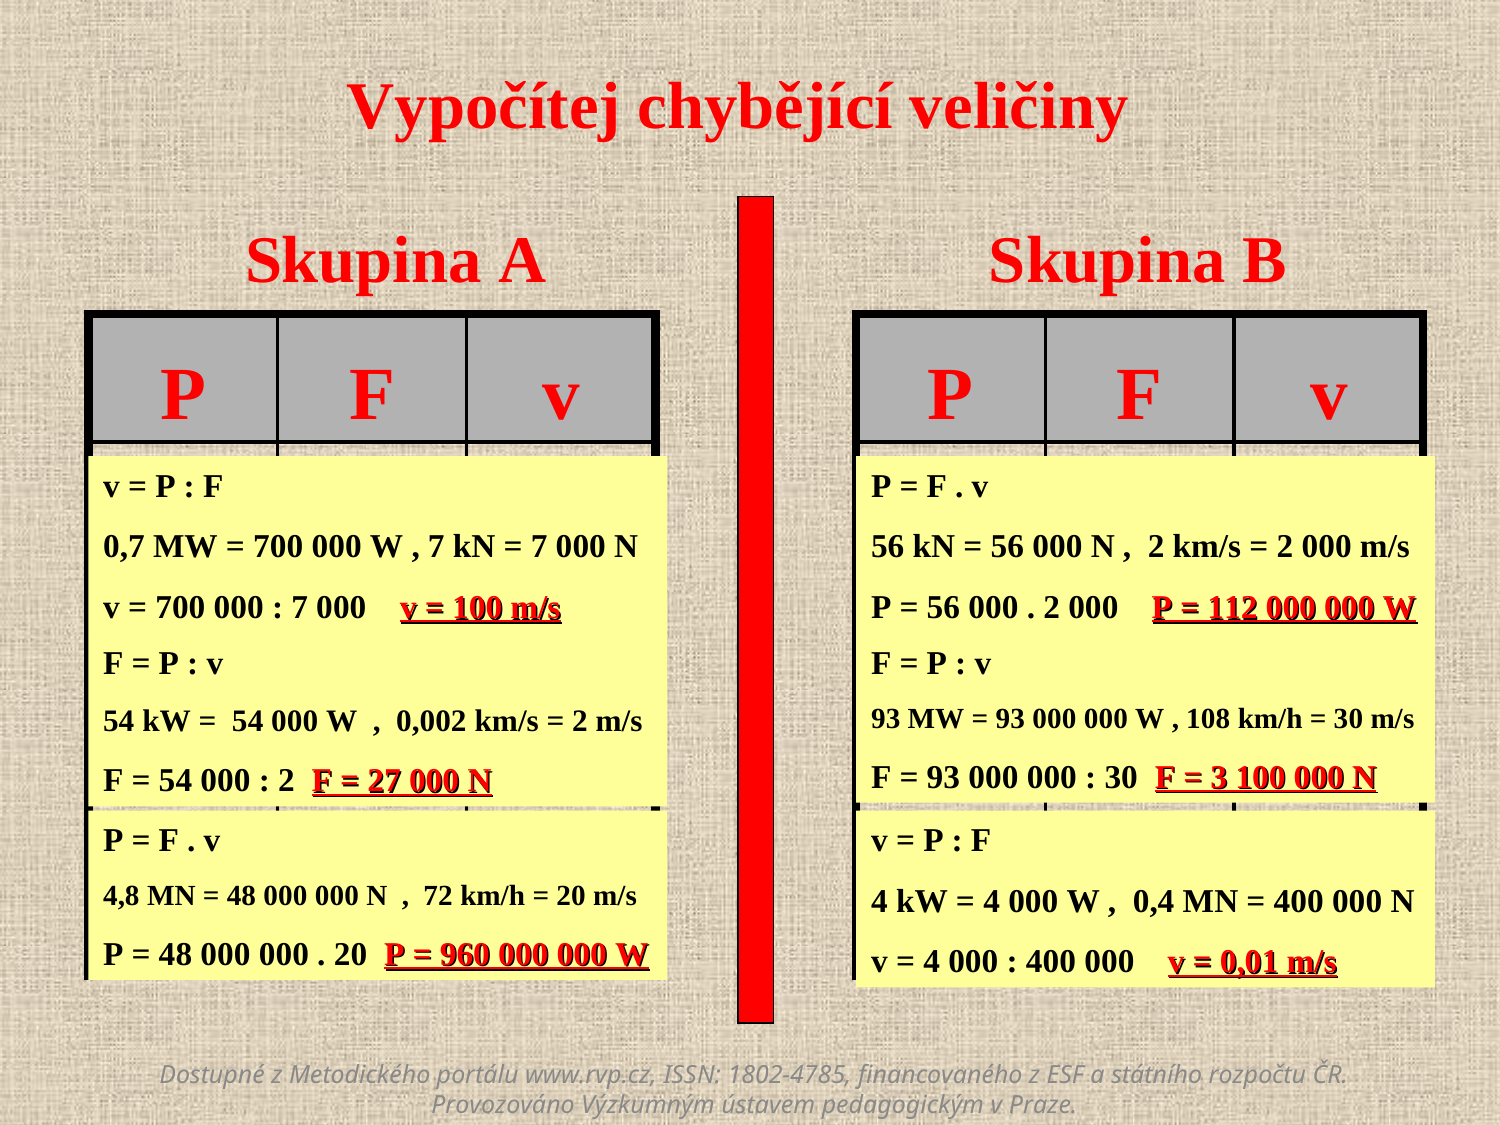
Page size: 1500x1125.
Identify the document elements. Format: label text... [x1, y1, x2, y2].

text_box Skupina A [230, 207, 606, 304]
text_box v = P : F 4 kW = 4 000 W , 0,4 MN = 400 000 N v = 4 000 : 400 000 v = 0,01 m/s [856, 810, 1435, 988]
text_box Skupina B [974, 207, 1350, 304]
table_cell 7 kN [279, 444, 465, 456]
table_cell 56 kN [1047, 444, 1232, 456]
table_header F [279, 318, 465, 440]
table_header v [468, 318, 651, 440]
text_box [738, 196, 774, 1023]
table_header P [93, 318, 276, 440]
text_box F = P : v 54 kW = 54 000 W , 0,002 km/s = 2 m/s F = 54 000 : 2 F = 27 000 N [88, 633, 668, 807]
table_cell 0,7 MW [93, 444, 276, 456]
table_cell 2 km/s [1236, 444, 1419, 456]
table_header P [860, 318, 1044, 440]
table_cell 4 kW [860, 803, 1044, 810]
picture [0, 0, 1500, 1125]
table_cell ? [860, 444, 1044, 456]
text_box P = F . v 56 kN = 56 000 N , 2 km/s = 2 000 m/s P = 56 000 . 2 000 P = 112 000 000 W [856, 456, 1435, 633]
table_cell ? [468, 444, 651, 456]
text_box P = F . v 4,8 MN = 48 000 000 N , 72 km/h = 20 m/s P = 48 000 000 . 20 P = 960 000 000 W [88, 810, 668, 980]
table_header F [1047, 318, 1232, 440]
table_header v [1236, 318, 1419, 440]
text_box v = P : F 0,7 MW = 700 000 W , 7 kN = 7 000 N v = 700 000 : 7 000 v = 100 m/s [88, 456, 668, 633]
table_cell 0,4 MN [1047, 803, 1232, 810]
table_cell ? [1236, 803, 1419, 810]
text_box F = P : v 93 MW = 93 000 000 W , 108 km/h = 30 m/s F = 93 000 000 : 30 F = 3 100 000 N [856, 633, 1435, 803]
text_box Vypočítej chybějící veličiny [123, 54, 1353, 151]
